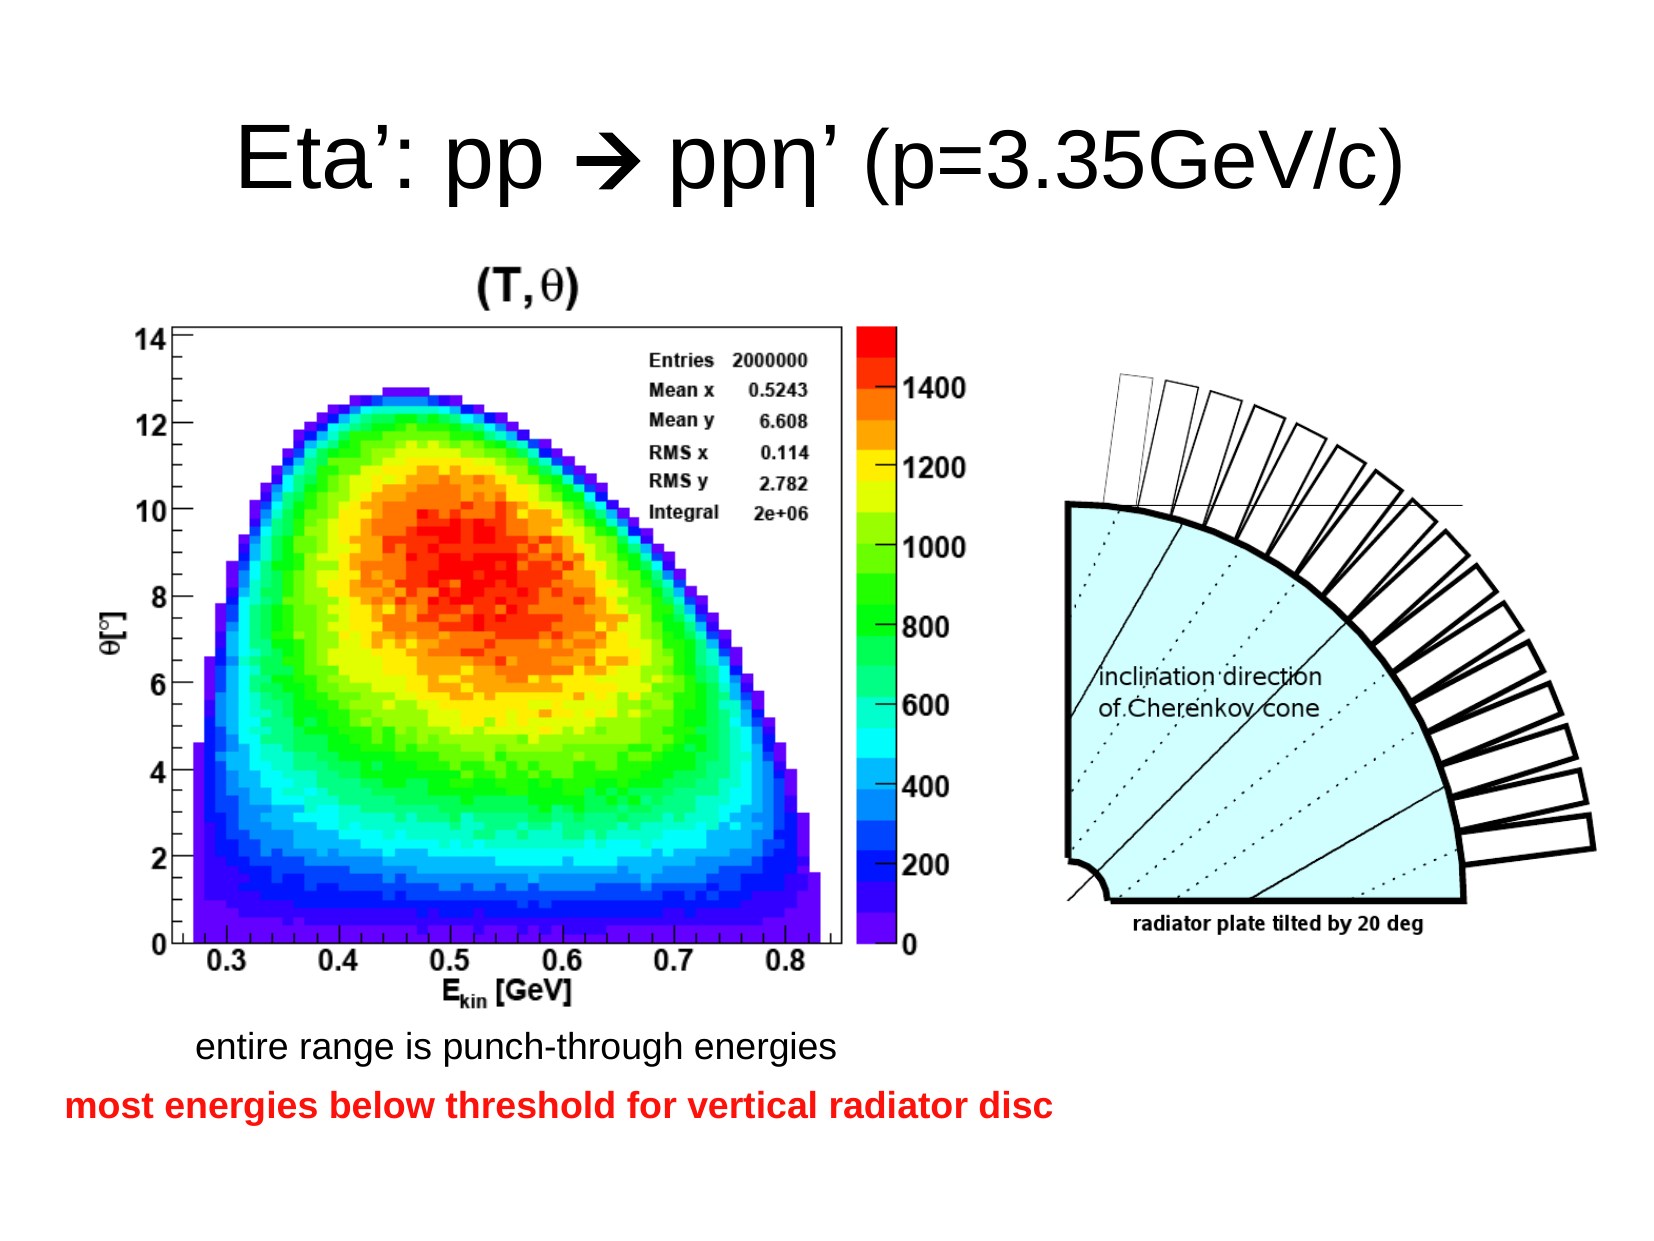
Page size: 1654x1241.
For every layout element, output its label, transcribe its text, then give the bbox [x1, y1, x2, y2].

text_box entire range is punch-through energies [180, 1017, 853, 1075]
text_box most energies below threshold for vertical radiator disc [49, 1076, 1070, 1134]
chart [84, 250, 971, 1022]
title Eta’: pp  ppη’ (p=3.35GeV/c) [145, 62, 1496, 251]
picture [1016, 349, 1617, 938]
